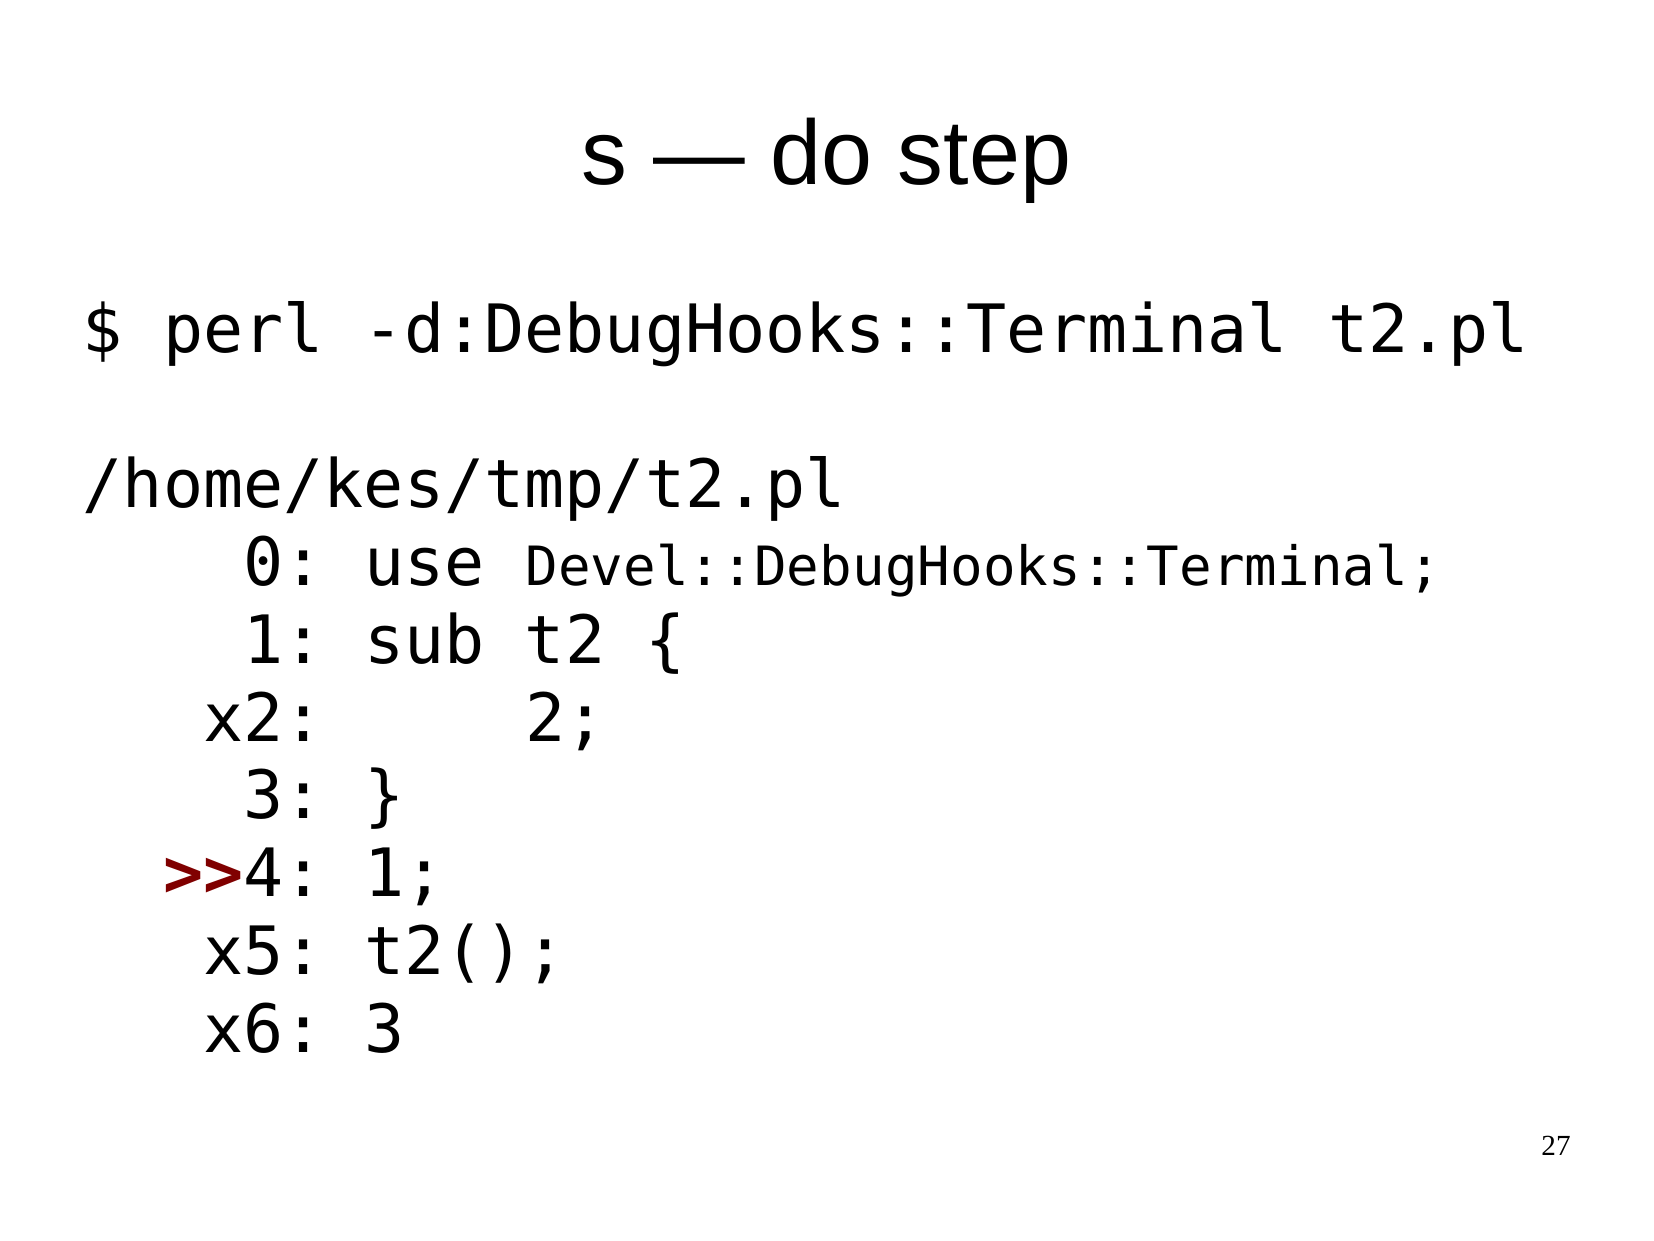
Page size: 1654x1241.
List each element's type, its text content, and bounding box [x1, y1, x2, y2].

title s — do step [82, 49, 1571, 257]
subtitle $ perl -d:DebugHooks::Terminal t2.pl /home/kes/tmp/t2.pl 0: use Devel::DebugHooks::Terminal; 1: sub t2 { x2: 2; 3: } >>4: 1; x5: t2(); x6: 3 [82, 290, 1571, 1158]
